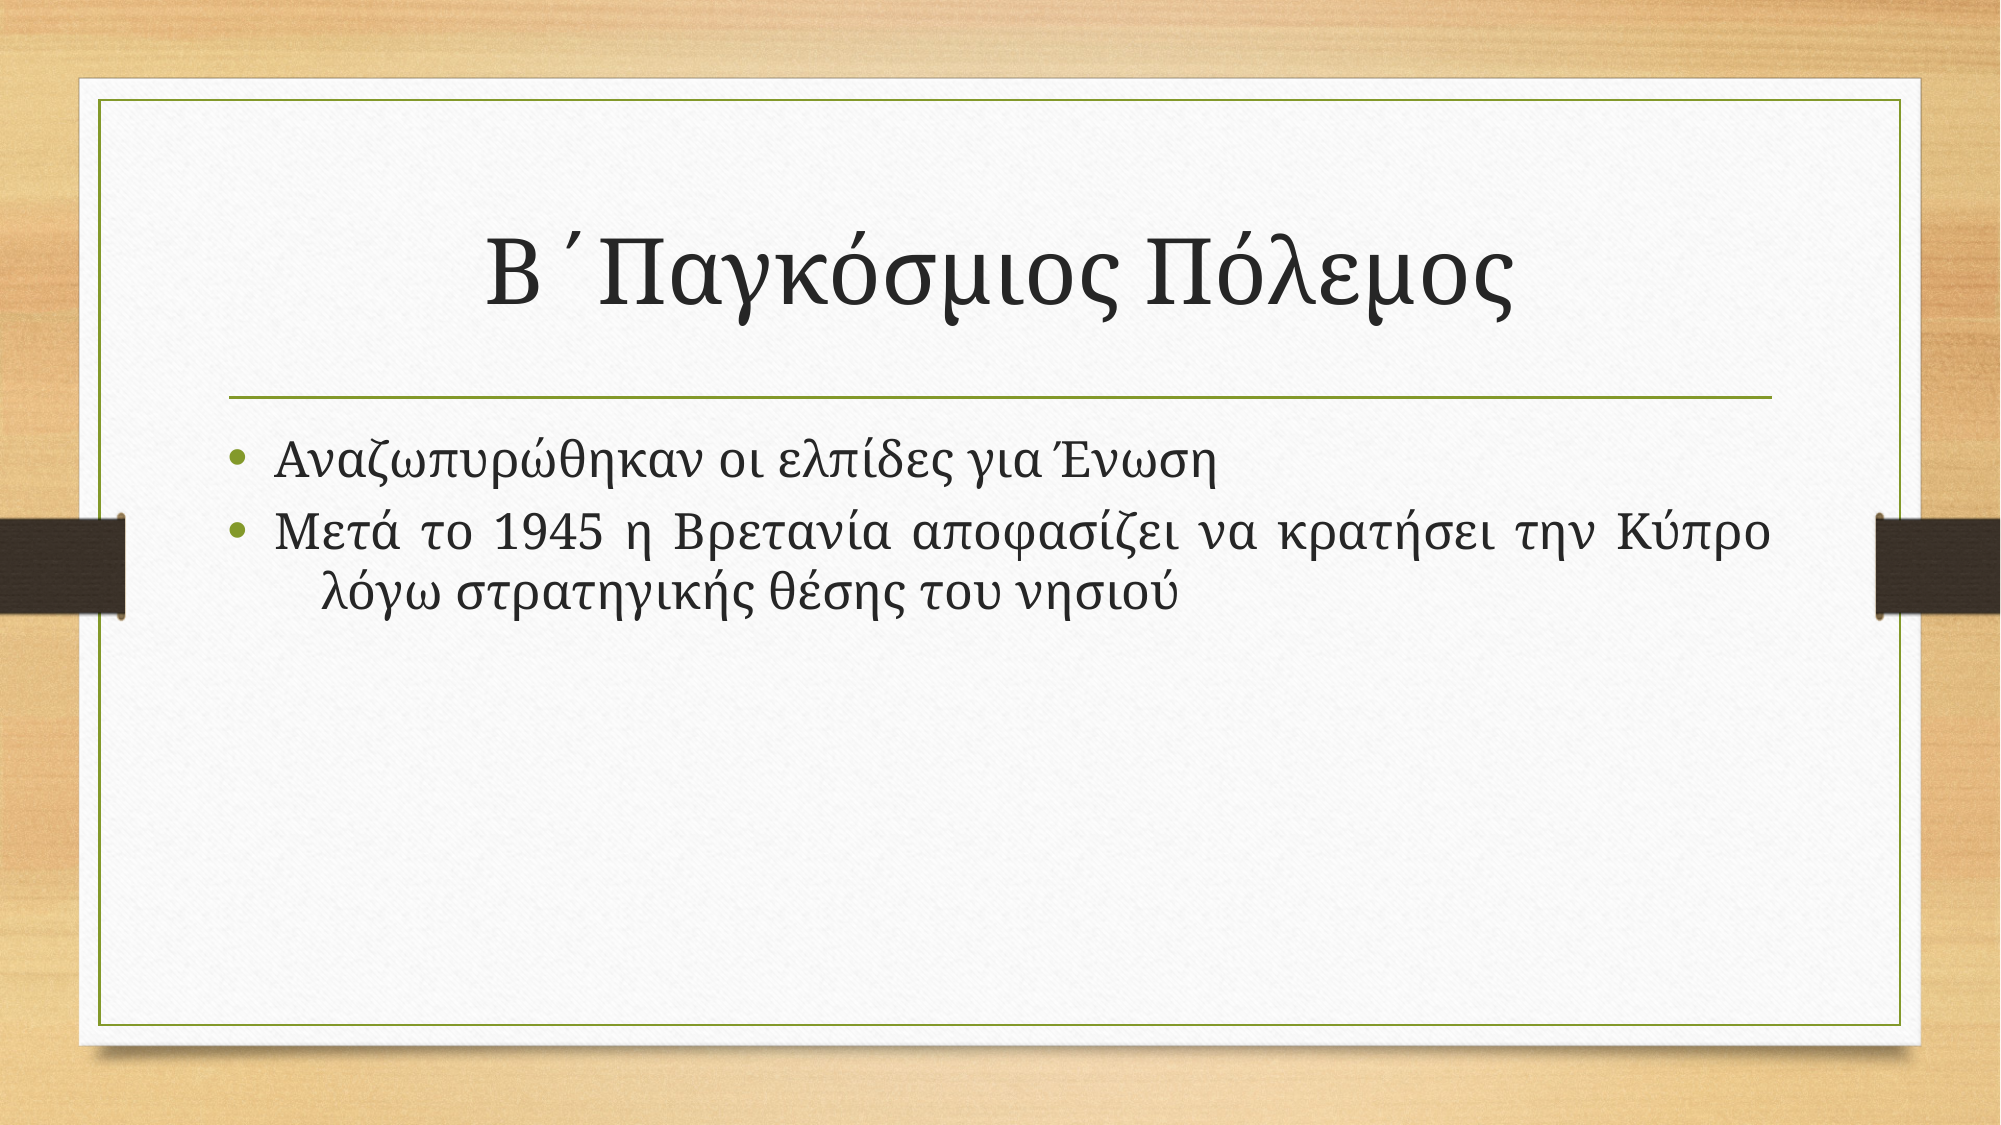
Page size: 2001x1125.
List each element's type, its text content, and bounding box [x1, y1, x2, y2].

list Αναζωπυρώθηκαν οι ελπίδες για Ένωση Μετά το 1945 η Βρετανία αποφασίζει να κρατήσει την Κύπρο λόγω στρατηγικής θέσης του νησιού [212, 419, 1788, 964]
title Β΄Παγκόσμιος Πόλεμος [212, 161, 1788, 376]
